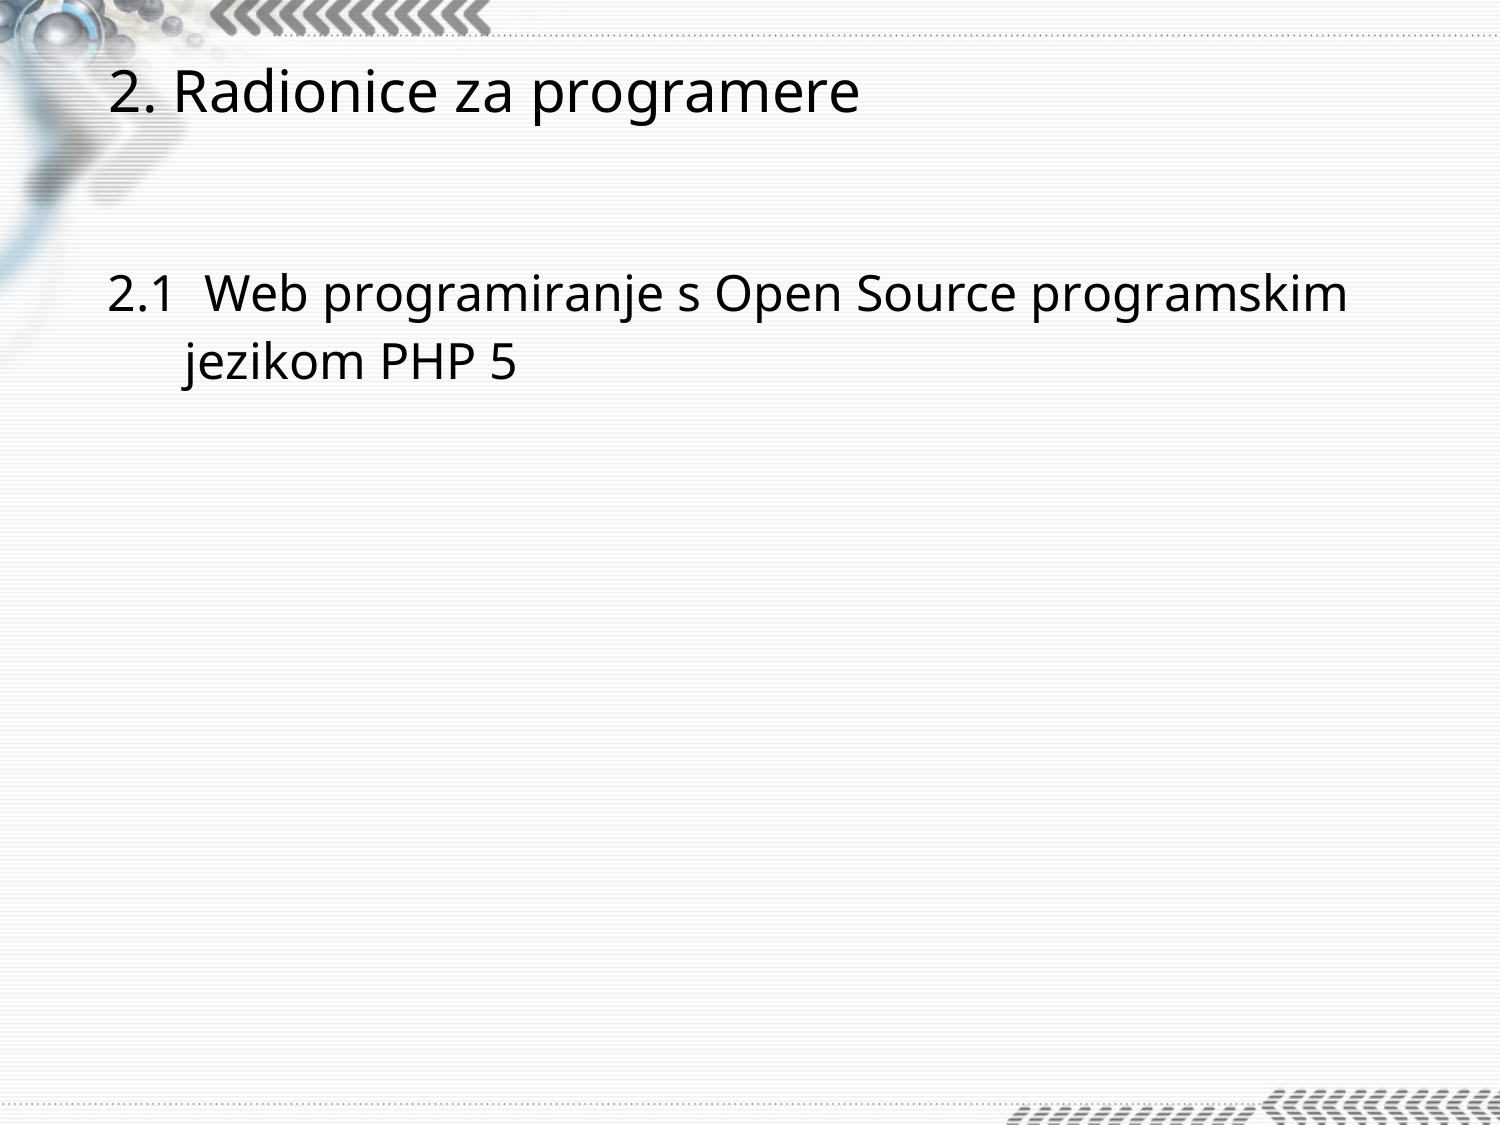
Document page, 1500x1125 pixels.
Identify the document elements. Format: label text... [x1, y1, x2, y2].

list 2.1 Web programiranje s Open Source programskim jezikom PHP 5 [92, 249, 1406, 926]
title 2. Radionice za programere [94, 49, 1313, 138]
picture [0, 0, 1500, 1125]
